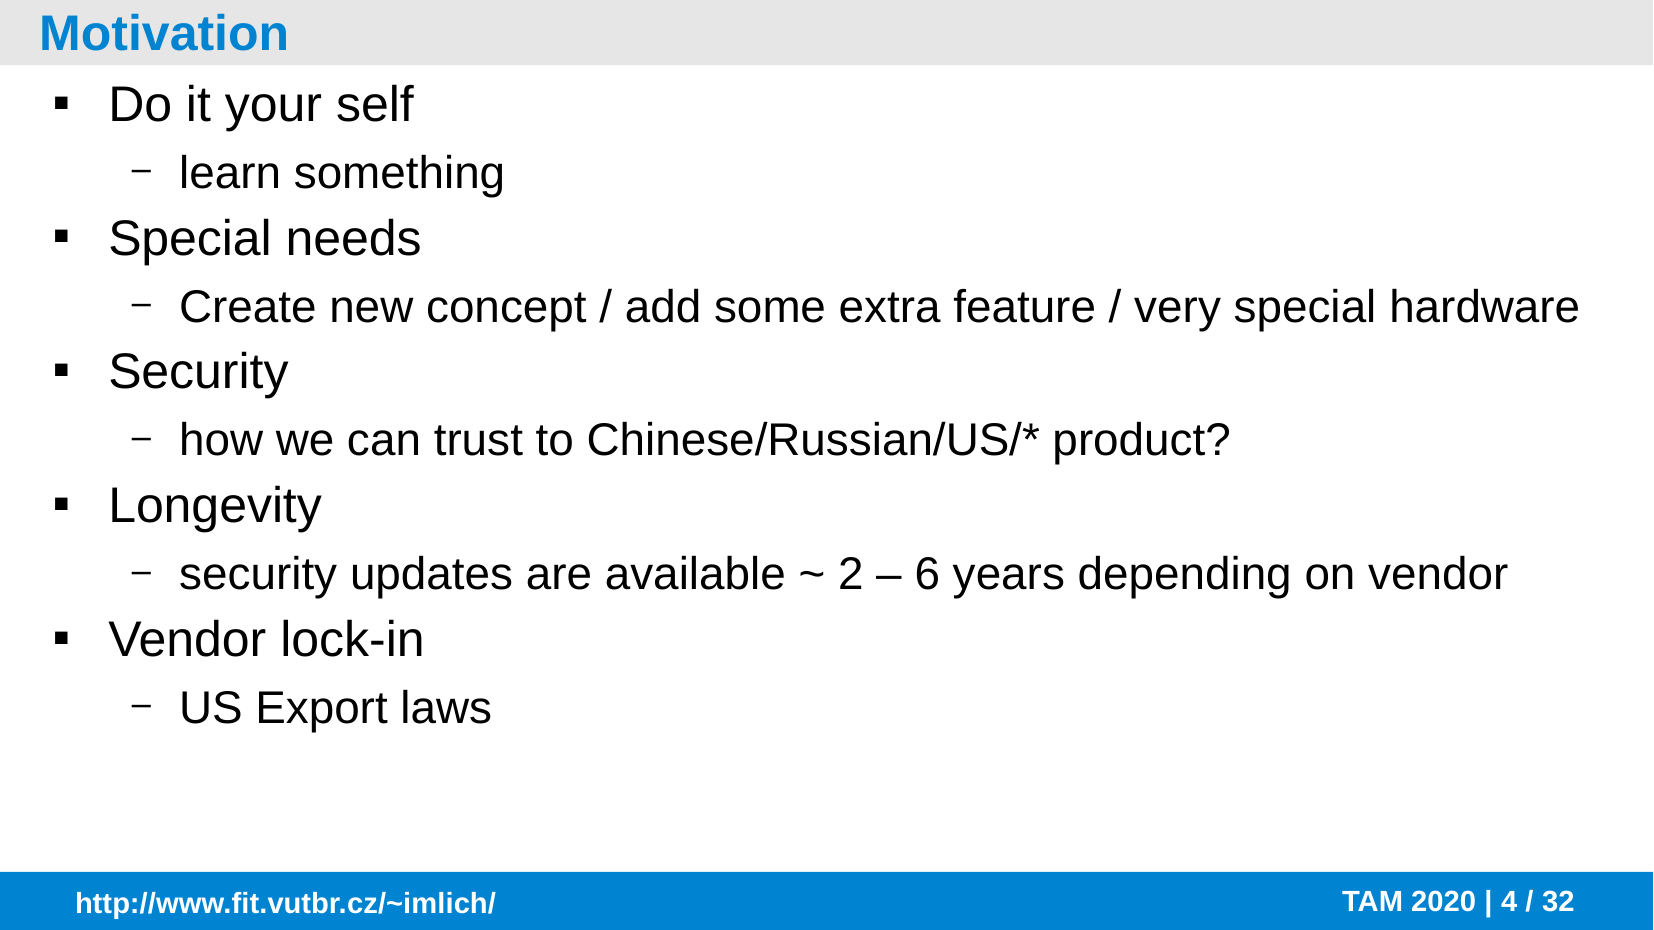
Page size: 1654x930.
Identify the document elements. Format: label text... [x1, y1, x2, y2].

list Do it your self learn something Special needs Create new concept / add some extra feature / very special hardware Security how we can trust to Chinese/Russian/US/* product? Longevity security updates are available ~ 2 – 6 years depending on vendor Vendor lock-in US Export laws [37, 75, 1612, 863]
title Motivation [39, 4, 1614, 61]
